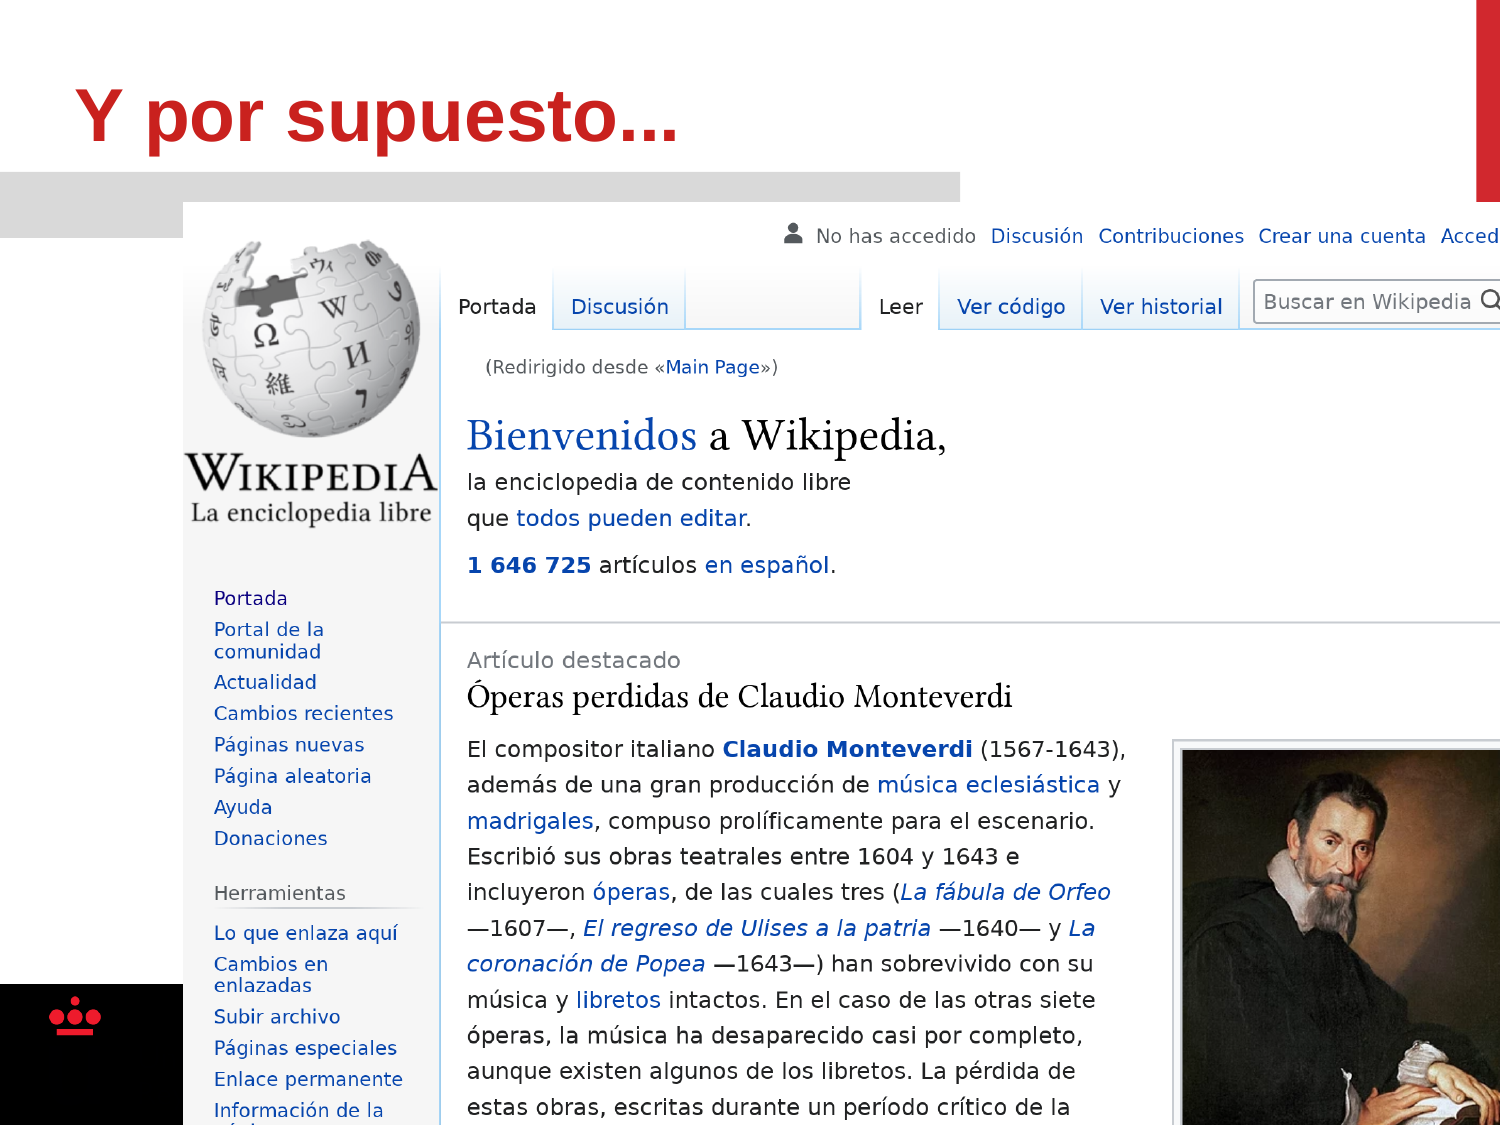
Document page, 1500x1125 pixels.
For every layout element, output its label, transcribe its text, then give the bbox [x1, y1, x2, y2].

picture [49, 202, 1500, 1125]
text_box Y por supuesto... [60, 238, 183, 249]
text_box [0, 171, 961, 238]
text_box Y por supuesto... [60, 66, 991, 202]
title [75, 24, 1026, 202]
text_box [0, 984, 183, 1125]
